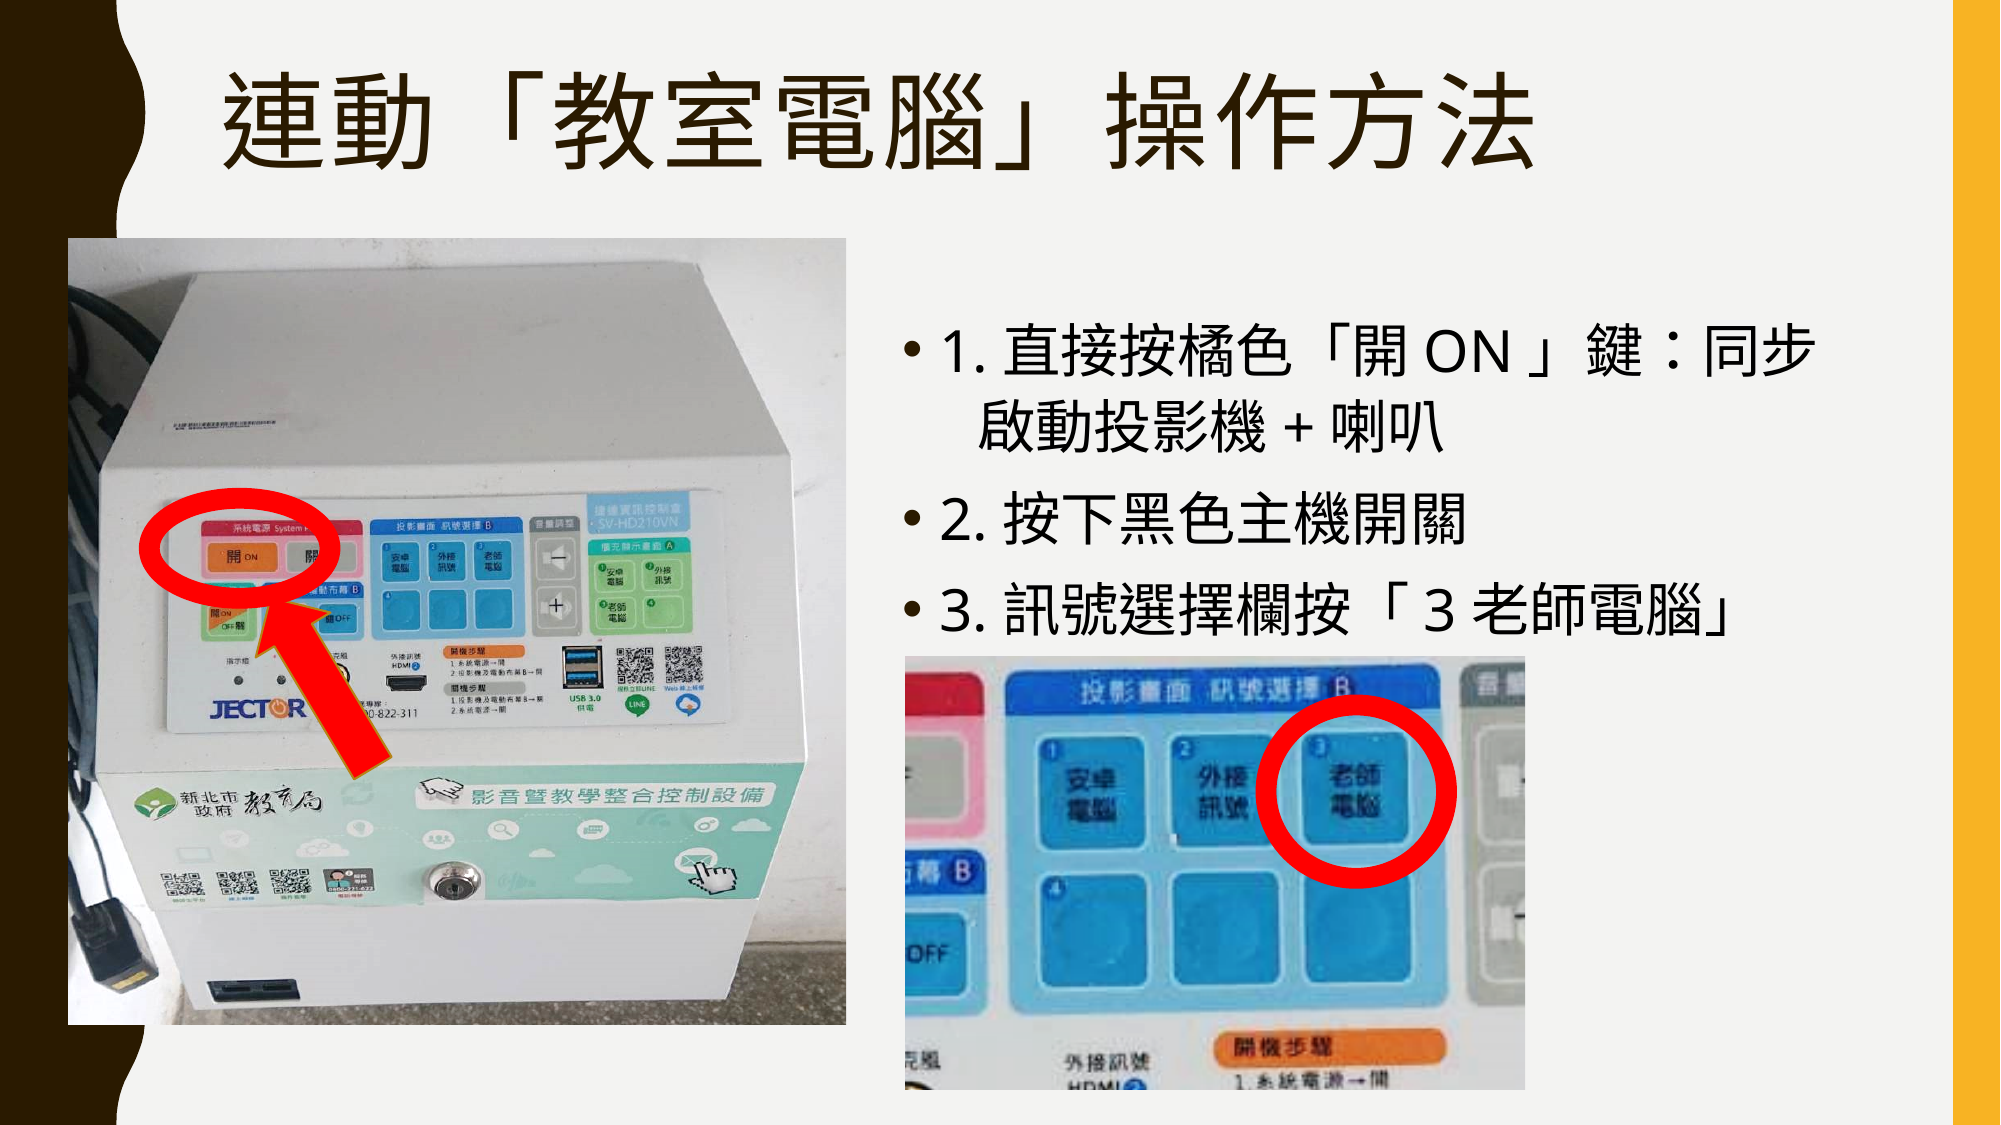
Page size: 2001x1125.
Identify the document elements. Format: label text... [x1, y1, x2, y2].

picture [905, 656, 1526, 1090]
title 連動「教室電腦」操作方法 [205, 62, 1876, 308]
list 1.直接按橘色「開ON」鍵：同步啟動投影機+喇叭 2.按下黑色主機開關 3.訊號選擇欄按「3老師電腦」 [887, 299, 1863, 1014]
picture [68, 238, 847, 1025]
text_box [255, 602, 392, 780]
